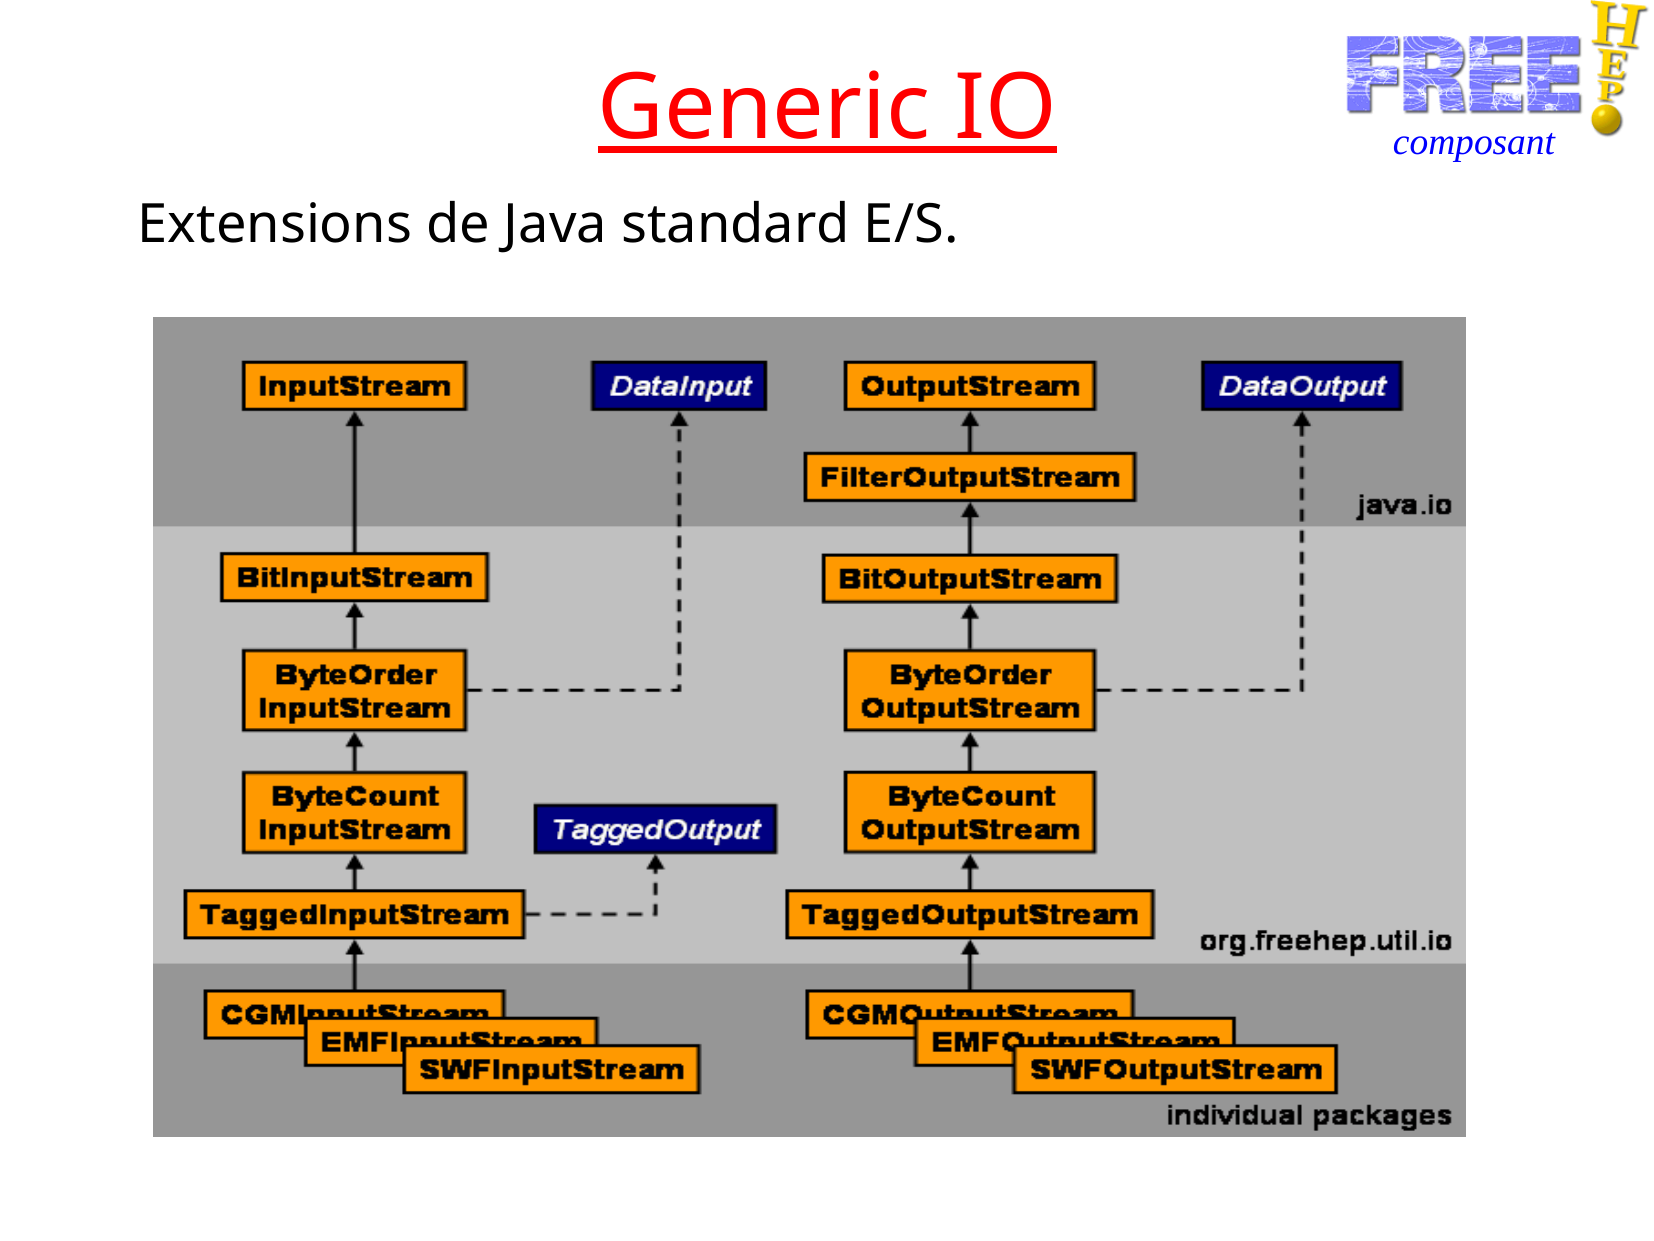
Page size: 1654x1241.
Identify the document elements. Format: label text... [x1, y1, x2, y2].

title Generic IO [121, 0, 1534, 208]
picture [1336, 0, 1654, 139]
list Extensions de Java standard E/S. [120, 184, 1533, 967]
picture [153, 317, 1466, 1137]
text_box composant [1392, 121, 1552, 163]
